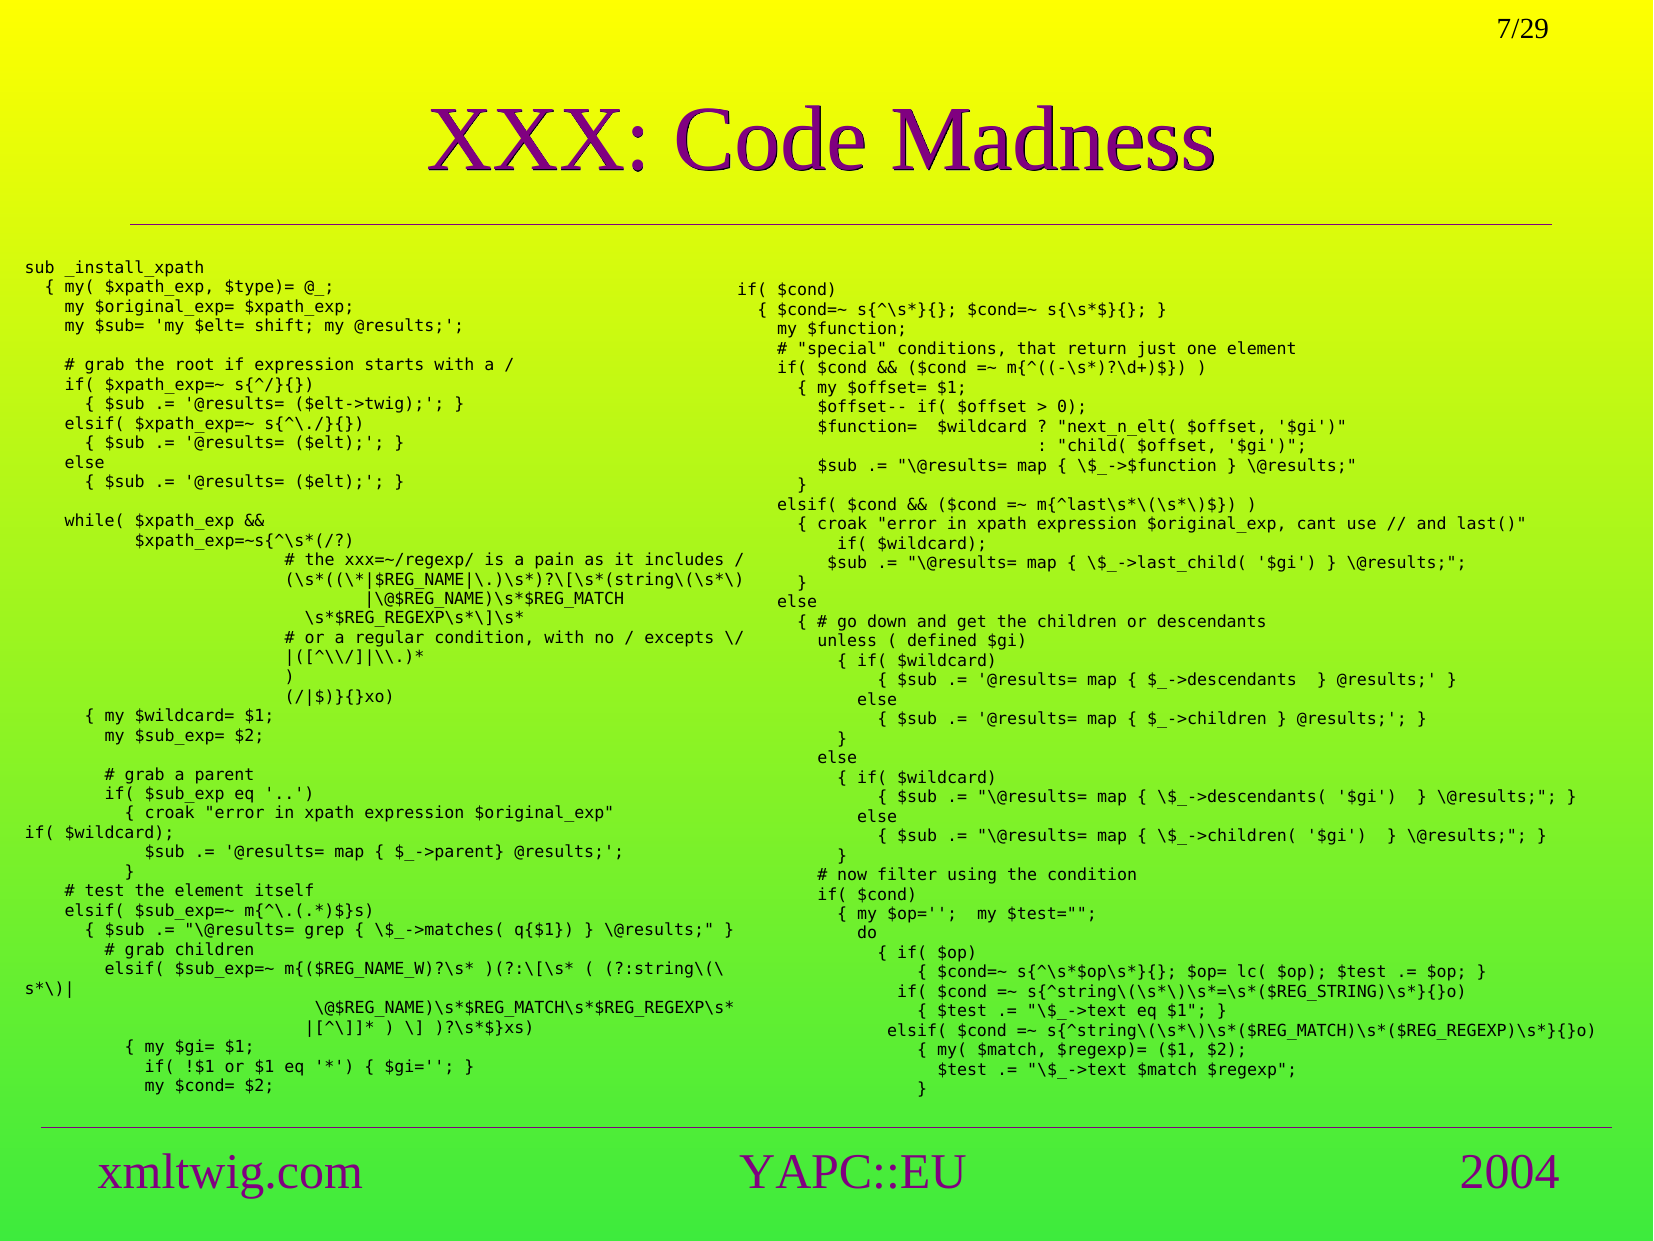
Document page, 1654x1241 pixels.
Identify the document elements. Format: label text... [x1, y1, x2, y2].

text_box sub _install_xpath { my( $xpath_exp, $type)= @_; my $original_exp= $xpath_exp; my $sub= 'my $elt= shift; my @results;'; # grab the root if expression starts with a / if( $xpath_exp=~ s{^/}{}) { $sub .= '@results= ($elt->twig);'; } elsif( $xpath_exp=~ s{^\./}{}) { $sub .= '@results= ($elt);'; } else { $sub .= '@results= ($elt);'; } while( $xpath_exp && $xpath_exp=~s{^\s*(/?) # the xxx=~/regexp/ is a pain as it includes / (\s*((\*|$REG_NAME|\.)\s*)?\[\s*(string\(\s*\) |\@$REG_NAME)\s*$REG_MATCH \s*$REG_REGEXP\s*\]\s* # or a regular condition, with no / excepts \/ |([^\\/]|\\.)* ) (/|$)}{}xo) { my $wildcard= $1; my $sub_exp= $2; # grab a parent if( $sub_exp eq '..') { croak "error in xpath expression $original_exp" if( $wildcard); $sub .= '@results= map { $_->parent} @results;'; } # test the element itself elsif( $sub_exp=~ m{^\.(.*)$}s) { $sub .= "\@results= grep { \$_->matches( q{$1}) } \@results;" } # grab children elsif( $sub_exp=~ m{($REG_NAME_W)?\s* )(?:\[\s* ( (?:string\(\s*\)| \@$REG_NAME)\s*$REG_MATCH\s*$REG_REGEXP\s* |[^\]]* ) \] )?\s*$}xs) { my $gi= $1; if( !$1 or $1 eq '*') { $gi=''; } my $cond= $2; [24, 257, 765, 1175]
title XXX: Code Madness [116, 61, 1528, 217]
text_box if( $cond) { $cond=~ s{^\s*}{}; $cond=~ s{\s*$}{}; } my $function; # "special" conditions, that return just one element if( $cond && ($cond =~ m{^((-\s*)?\d+)$}) ) { my $offset= $1; $offset-- if( $offset > 0); $function= $wildcard ? "next_n_elt( $offset, '$gi')" : "child( $offset, '$gi')"; $sub .= "\@results= map { \$_->$function } \@results;" } elsif( $cond && ($cond =~ m{^last\s*\(\s*\)$}) ) { croak "error in xpath expression $original_exp, cant use // and last()" if( $wildcard); $sub .= "\@results= map { \$_->last_child( '$gi') } \@results;"; } else { # go down and get the children or descendants unless ( defined $gi) { if( $wildcard) { $sub .= '@results= map { $_->descendants } @results;' } else { $sub .= '@results= map { $_->children } @results;'; } } else { if( $wildcard) { $sub .= "\@results= map { \$_->descendants( '$gi') } \@results;"; } else { $sub .= "\@results= map { \$_->children( '$gi') } \@results;"; } } # now filter using the condition if( $cond) { my $op=''; my $test=""; do { if( $op) { $cond=~ s{^\s*$op\s*}{}; $op= lc( $op); $test .= $op; } if( $cond =~ s{^string\(\s*\)\s*=\s*($REG_STRING)\s*}{}o) { $test .= "\$_->text eq $1"; } elsif( $cond =~ s{^string\(\s*\)\s*($REG_MATCH)\s*($REG_REGEXP)\s*}{}o) { my( $match, $regexp)= ($1, $2); $test .= "\$_->text $match $regexp"; } [737, 280, 1621, 1195]
